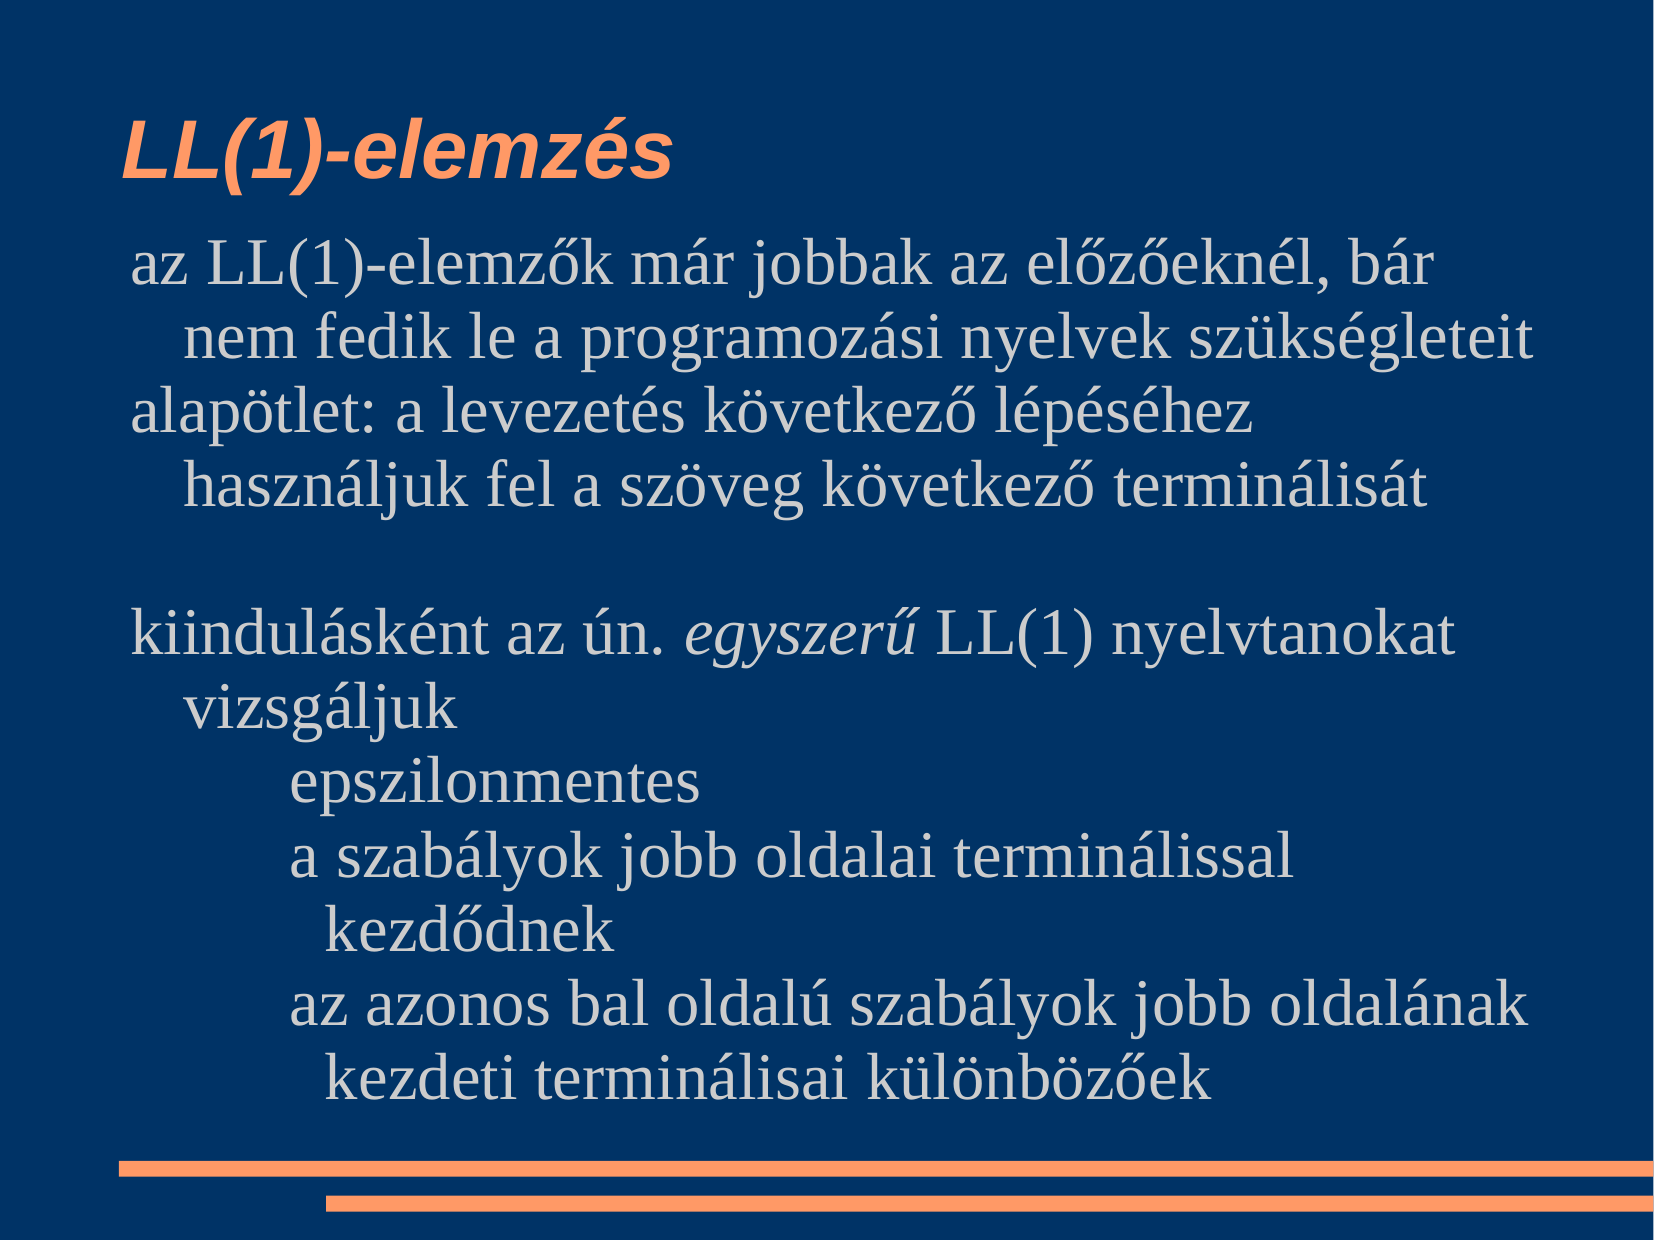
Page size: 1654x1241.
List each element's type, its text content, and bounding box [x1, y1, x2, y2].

title LL(1)-elemzés [121, 46, 1534, 184]
subtitle az LL(1)-elemzők már jobbak az előzőeknél, bár nem fedik le a programozási nyelvek szükségleteit alapötlet: a levezetés következő lépéséhez használjuk fel a szöveg következő terminálisát kiindulásként az ún. egyszerű LL(1) nyelvtanokat vizsgáljuk epszilonmentes a szabályok jobb oldalai terminálissal kezdődnek az azonos bal oldalú szabályok jobb oldalának kezdeti terminálisai különbözőek [112, 184, 1552, 1155]
